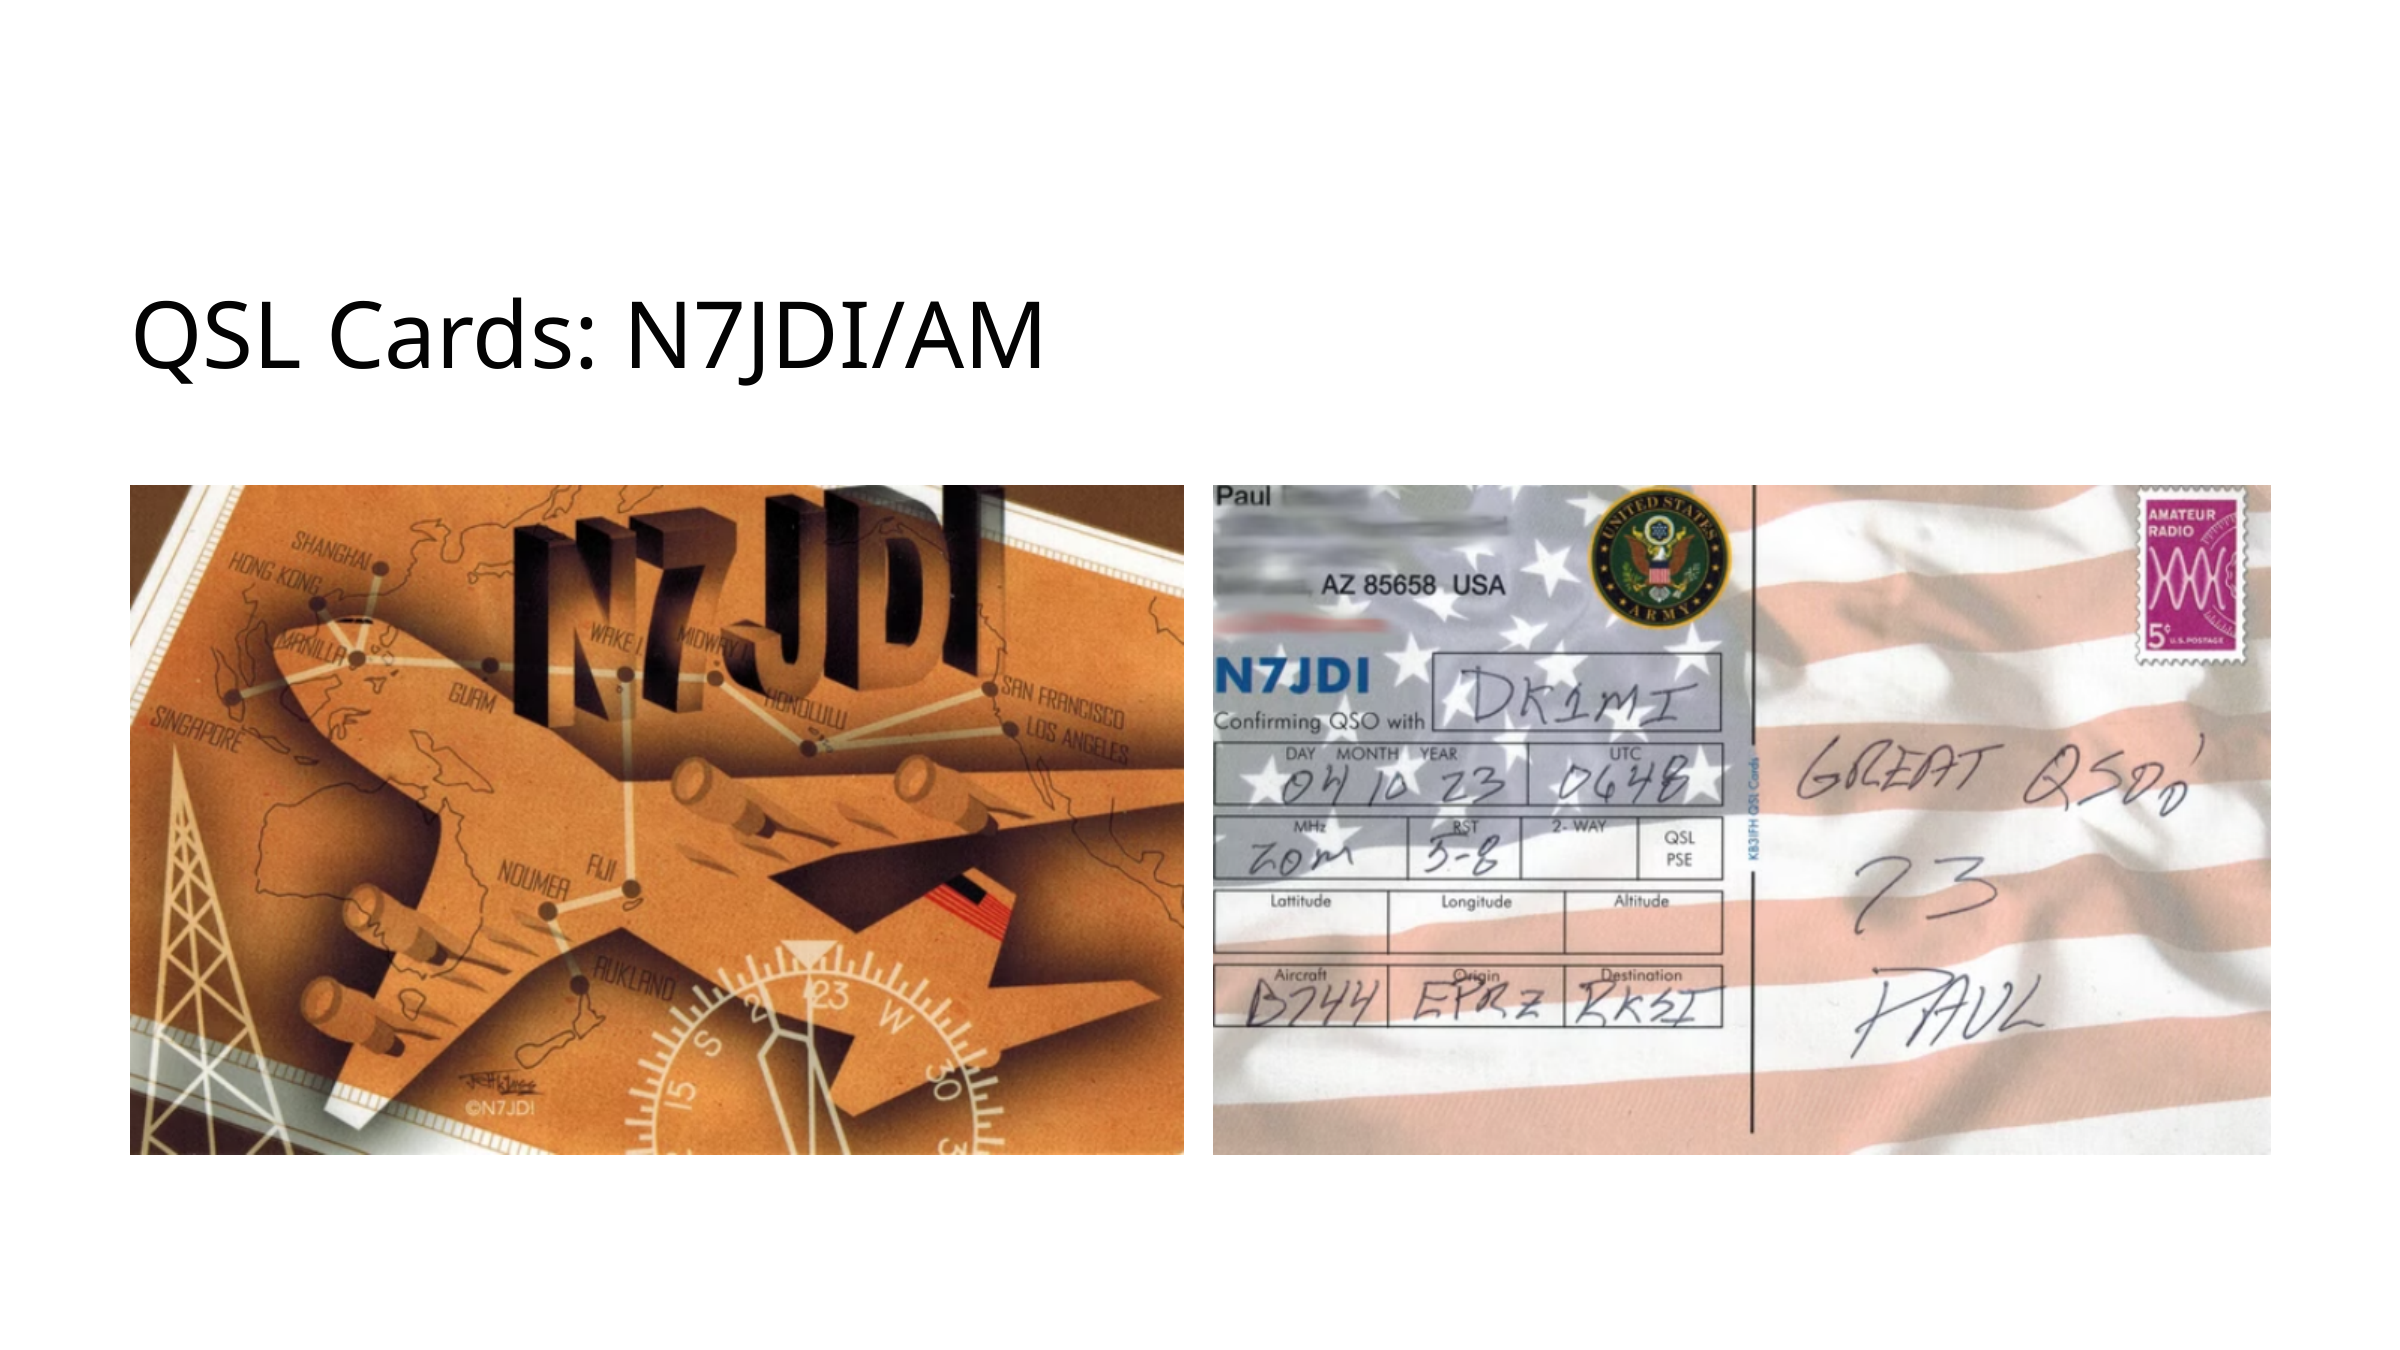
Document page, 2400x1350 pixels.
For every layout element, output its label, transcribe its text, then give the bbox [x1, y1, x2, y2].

picture [1213, 485, 2271, 1155]
text_box QSL Cards: N7JDI/AM [130, 271, 1079, 387]
picture [130, 485, 1184, 1155]
